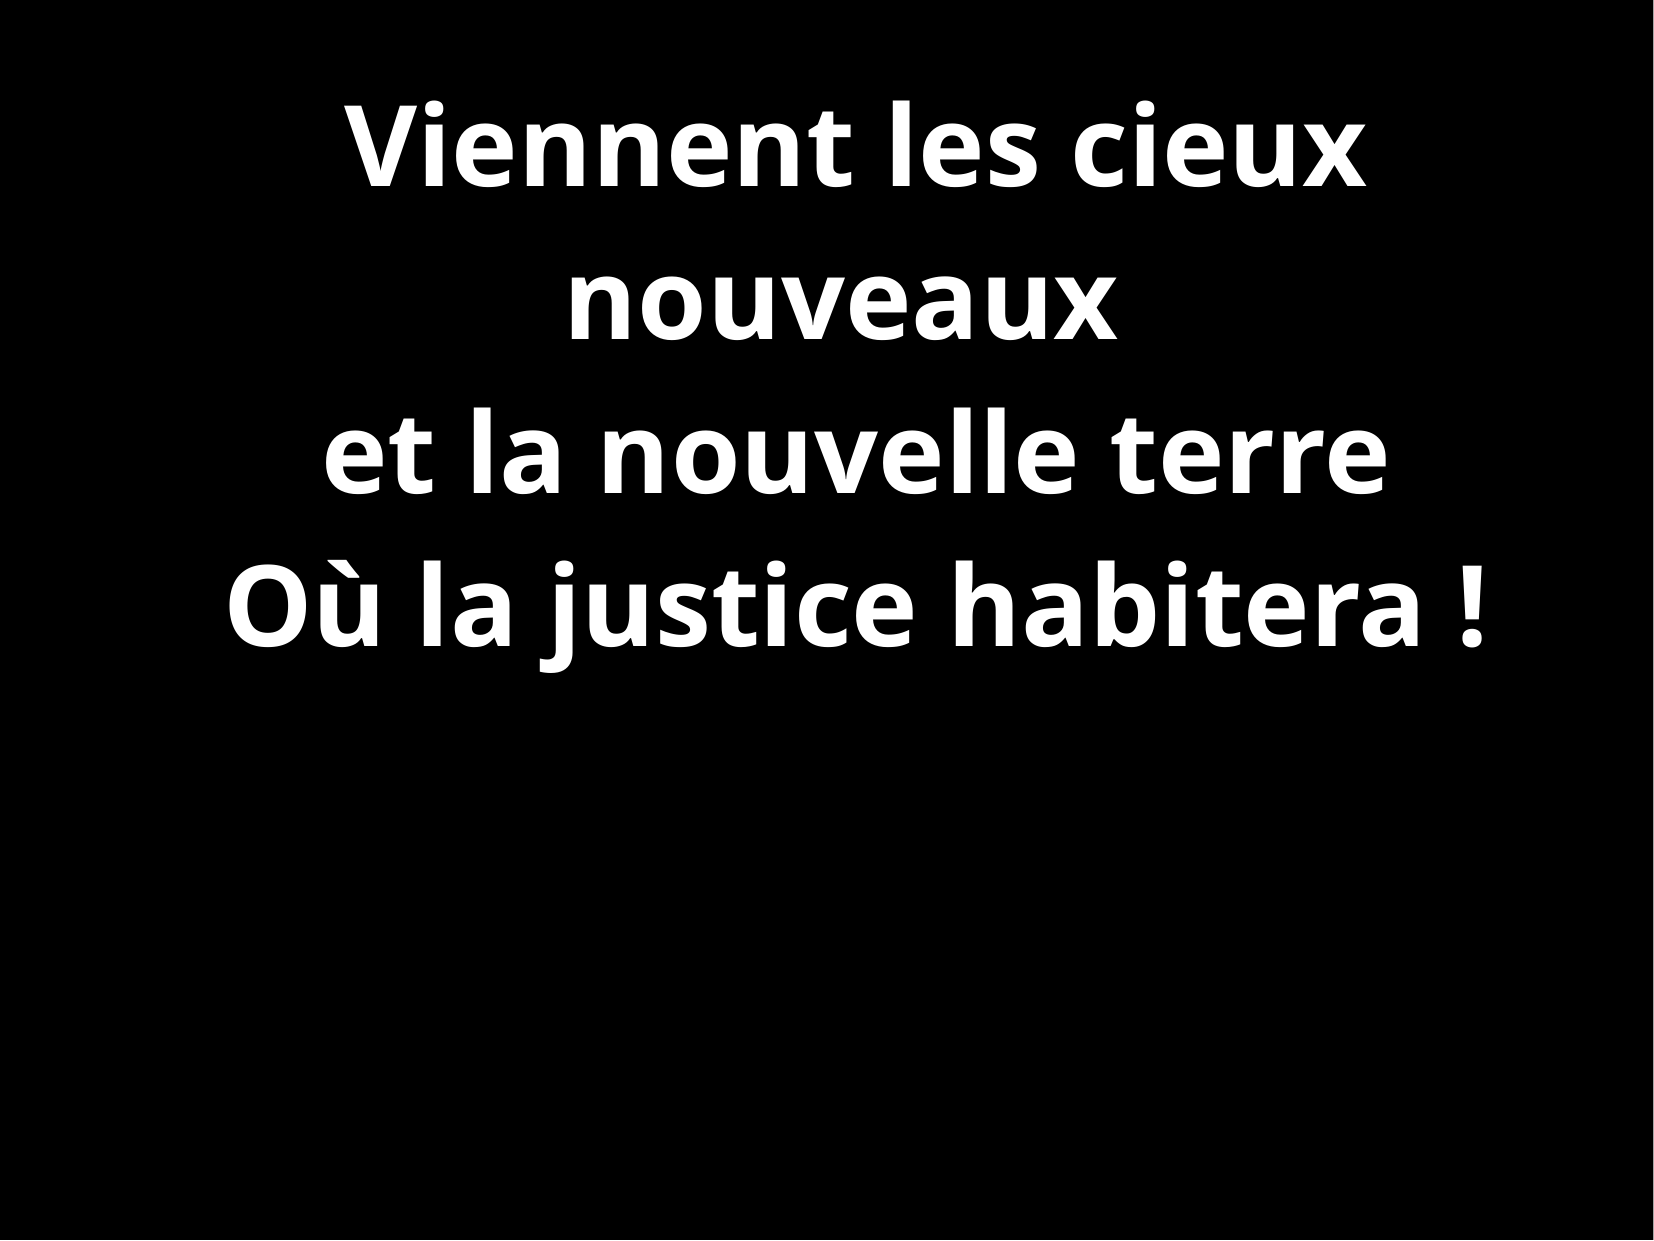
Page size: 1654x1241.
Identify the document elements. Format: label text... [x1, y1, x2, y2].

text_box Viennent les cieux nouveaux et la nouvelle terre Où la justice habitera ! [35, 59, 1607, 1120]
